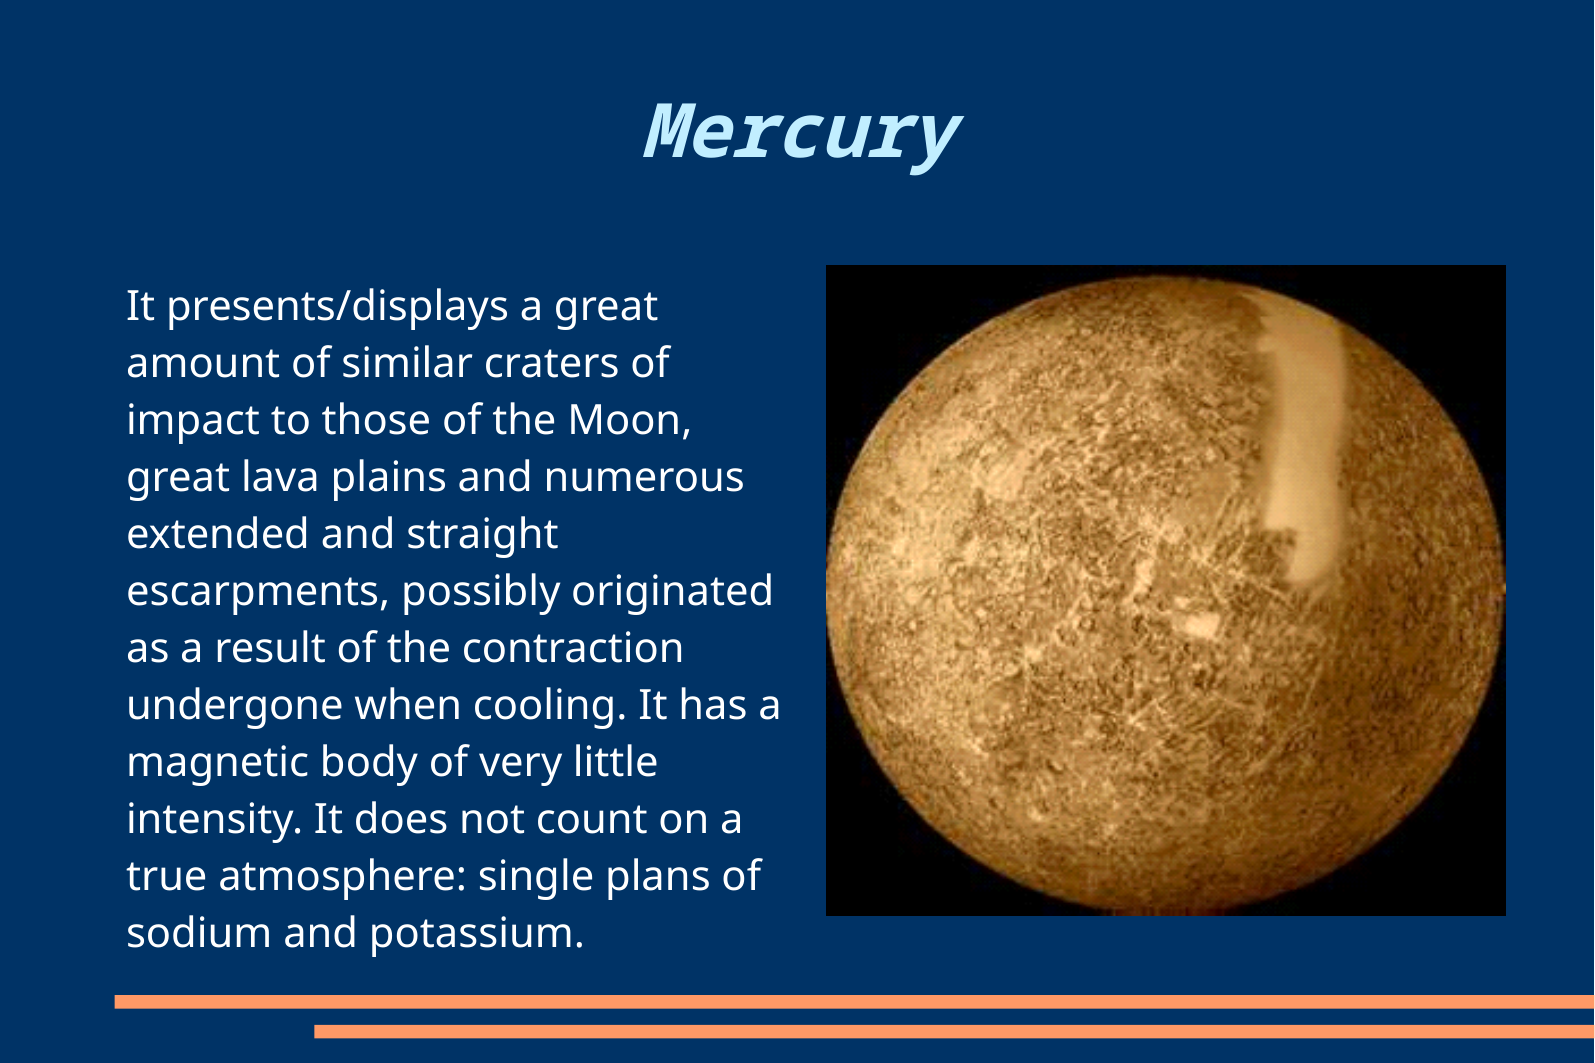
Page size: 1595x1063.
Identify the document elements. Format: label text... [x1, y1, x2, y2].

list It presents/displays a great amount of similar craters of impact to those of the Moon, great lava plains and numerous extended and straight escarpments, possibly originated as a result of the contraction undergone when cooling. It has a magnetic body of very little intensity. It does not count on a true atmosphere: single plans of sodium and potassium. [117, 276, 795, 956]
picture [826, 265, 1506, 916]
title Mercury [117, 39, 1479, 218]
